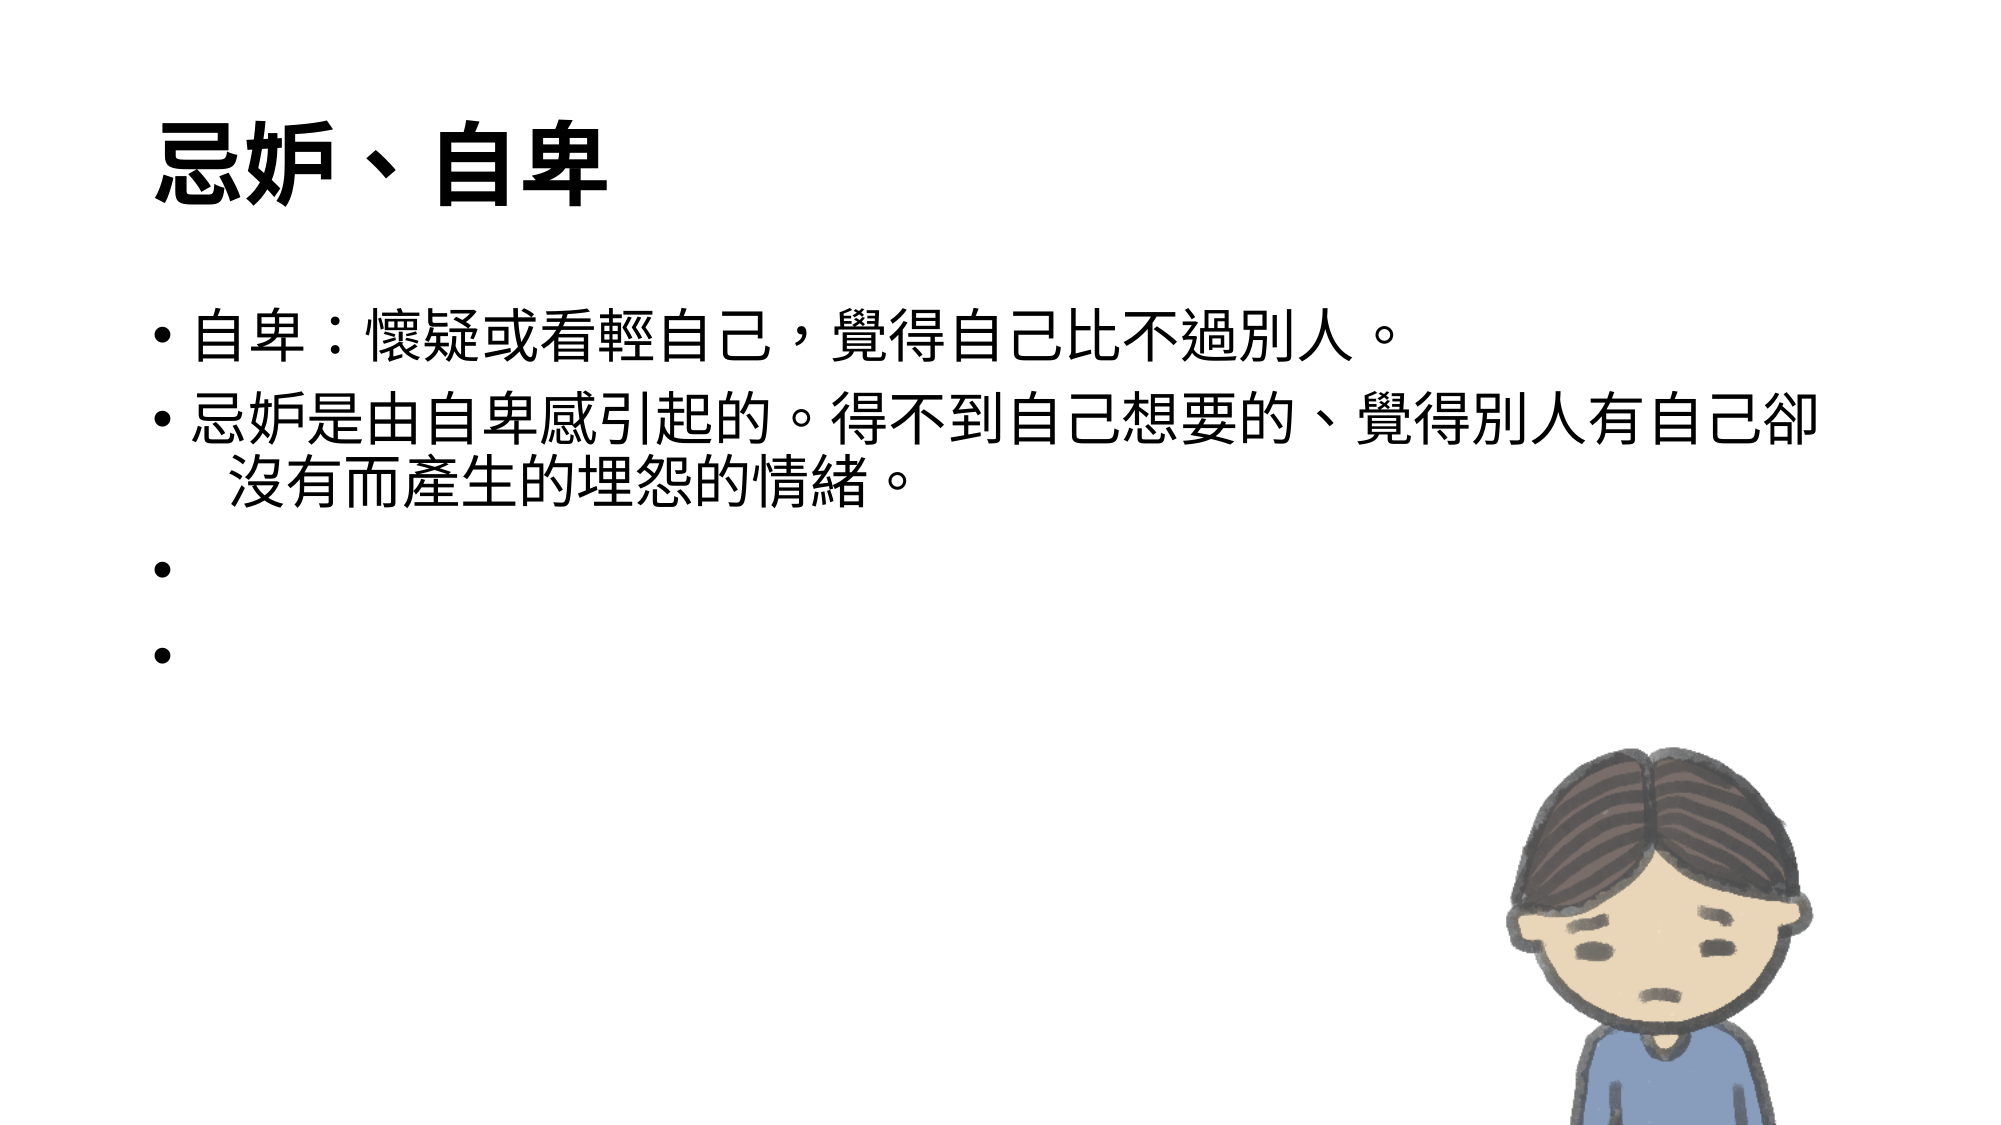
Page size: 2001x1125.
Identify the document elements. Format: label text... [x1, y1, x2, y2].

list 自卑：懷疑或看輕自己，覺得自己比不過別人。 忌妒是由自卑感引起的。得不到自己想要的、覺得別人有自己卻沒有而產生的埋怨的情緒。 [137, 299, 1863, 1014]
title 忌妒、自卑 [137, 59, 1863, 278]
picture [1448, 692, 1863, 1125]
